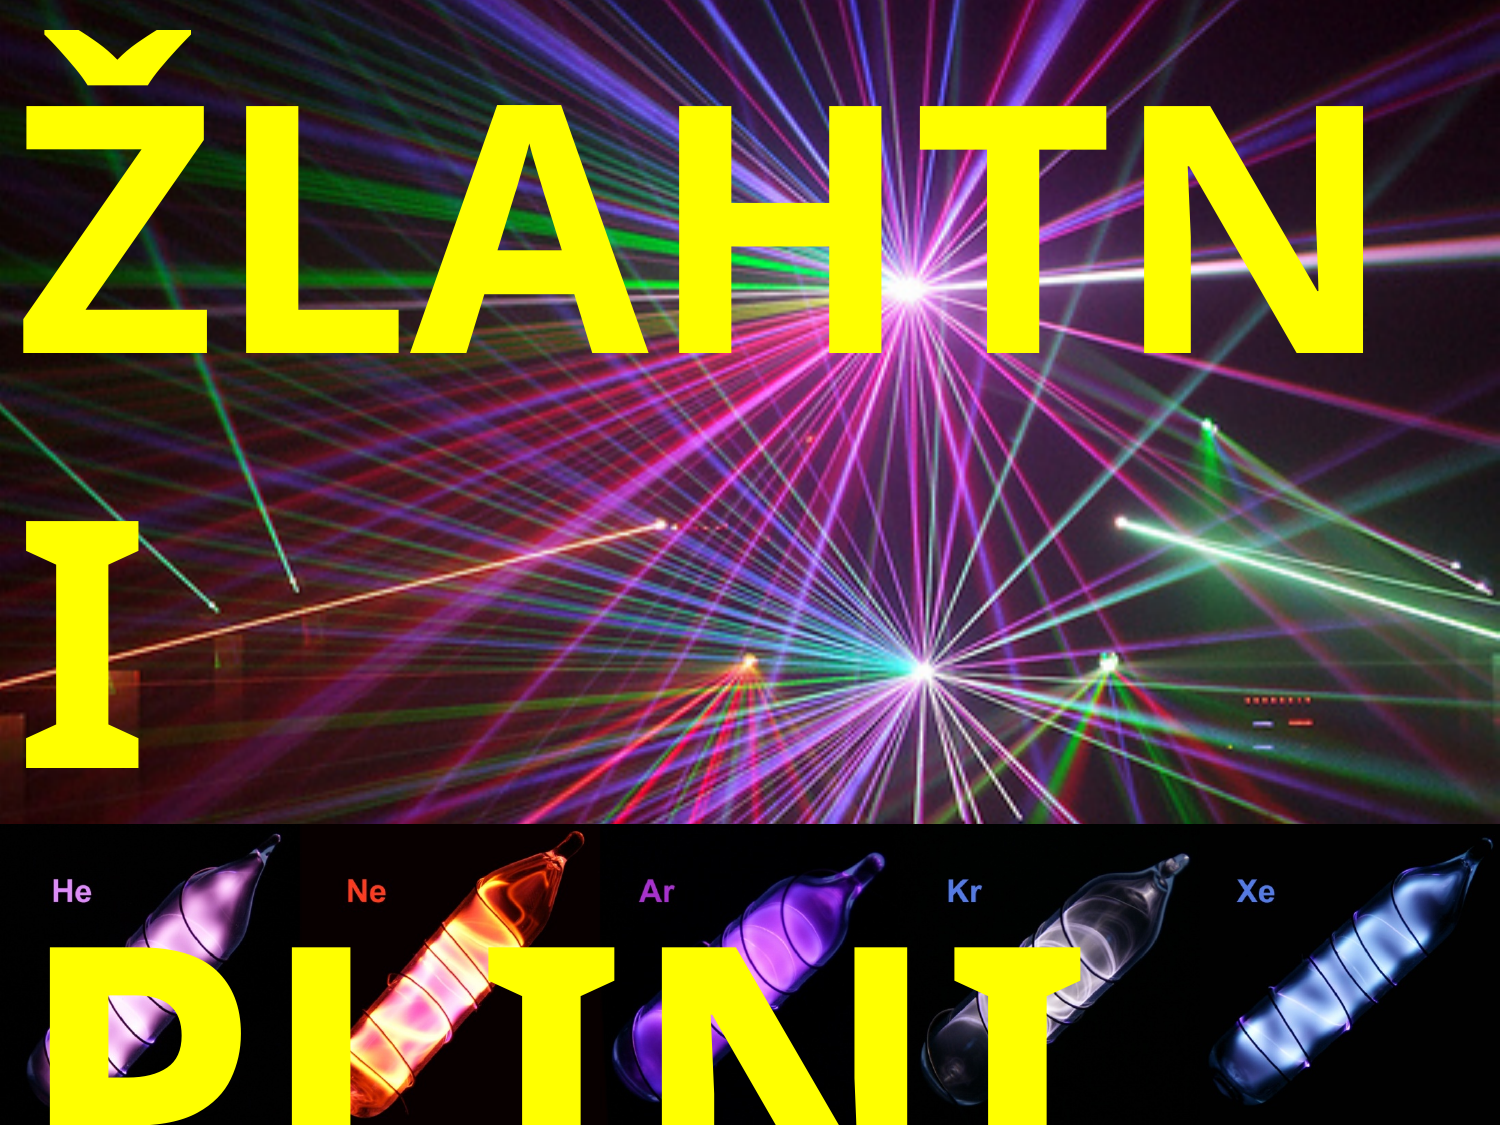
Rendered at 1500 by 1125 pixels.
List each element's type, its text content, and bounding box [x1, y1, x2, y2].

picture [108, 995, 182, 1078]
title ŽLAHTNI PLINI [0, 0, 1471, 823]
picture [0, 0, 1500, 1125]
picture [711, 1015, 775, 1125]
